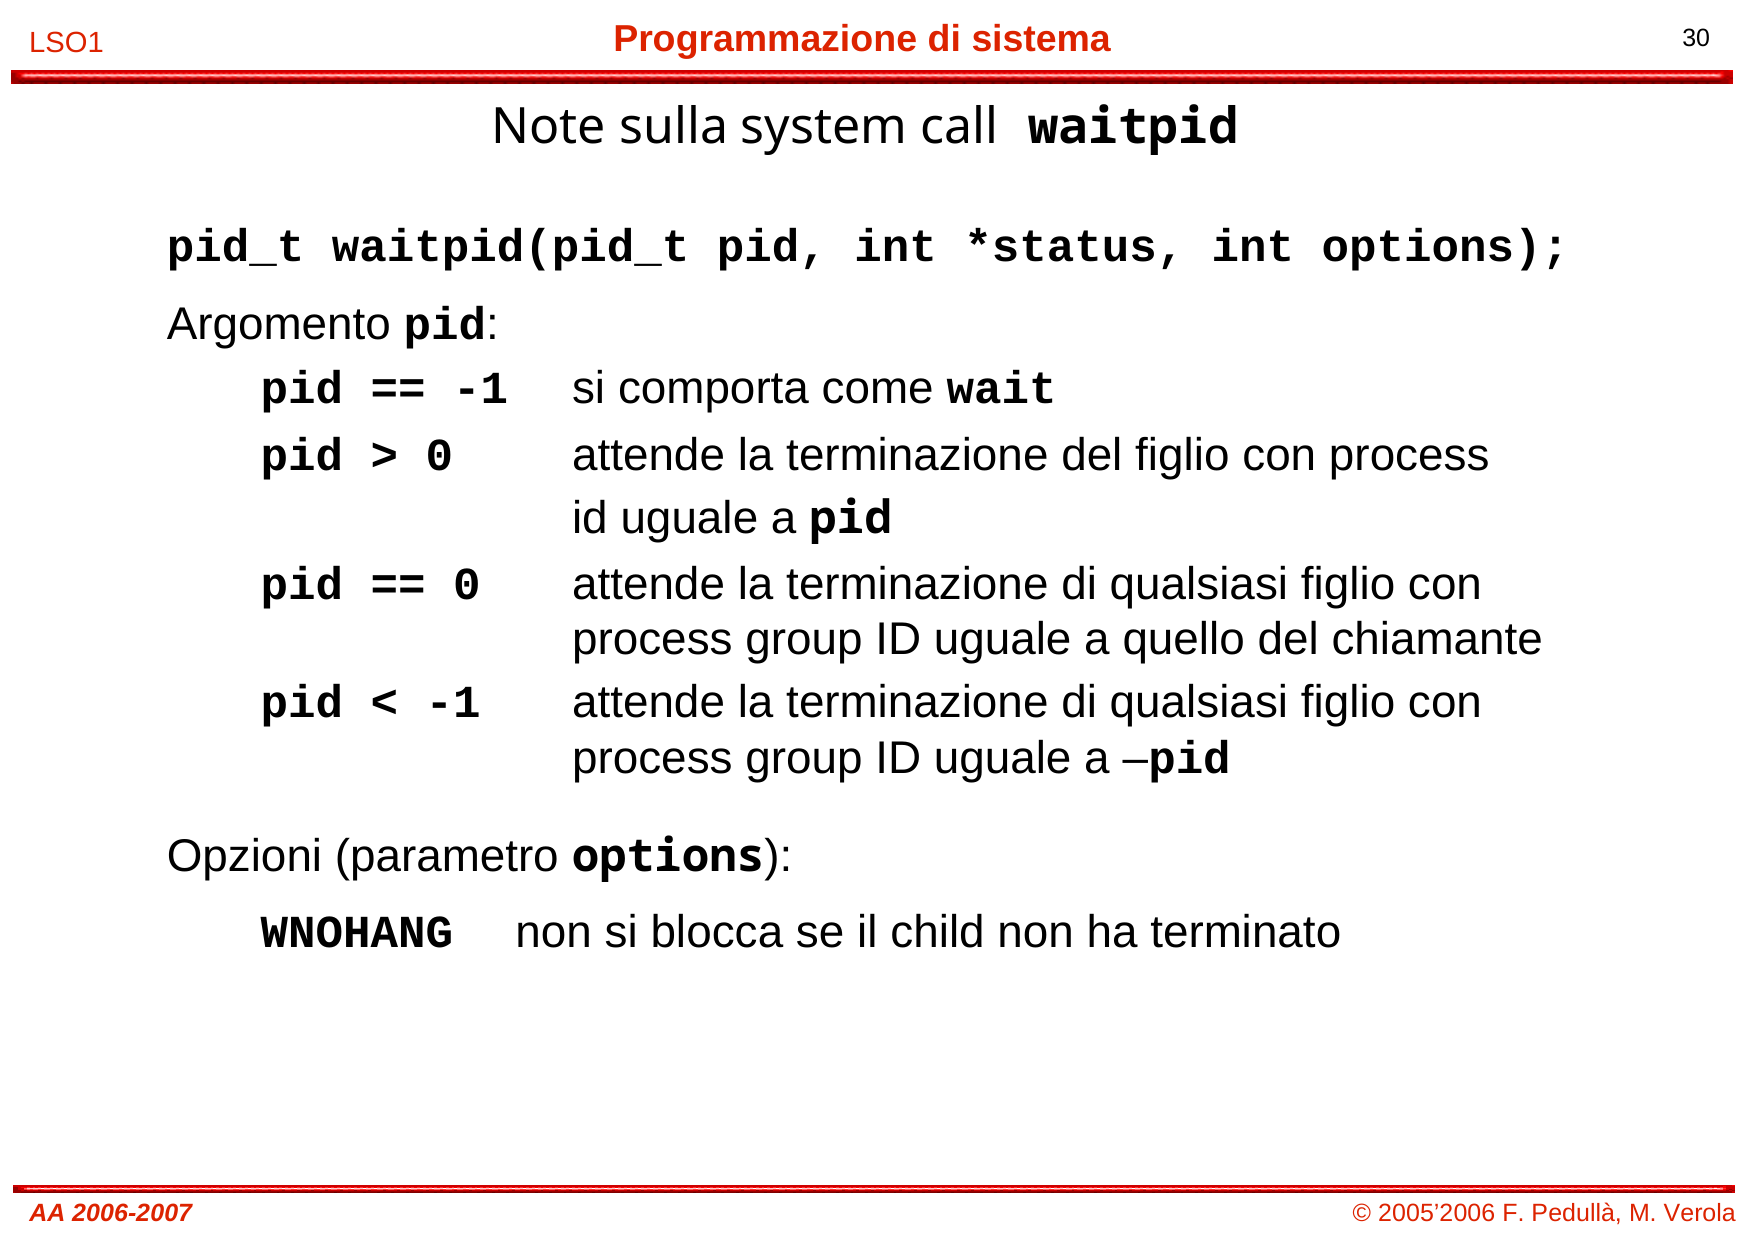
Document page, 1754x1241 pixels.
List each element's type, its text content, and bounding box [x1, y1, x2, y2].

picture [13, 1185, 1735, 1193]
list pid_t waitpid(pid_t pid, int *status, int options); Argomento pid: pid == -1 si comporta come wait pid > 0 attende la terminazione del figlio con process id uguale a pid pid == 0 attende la terminazione di qualsiasi figlio con process group ID uguale a quello del chiamante pid < -1 attende la terminazione di qualsiasi figlio con process group ID uguale a –pid Opzioni (parametro options): WNOHANG non si blocca se il child non ha terminato [58, 206, 1646, 1053]
title Note sulla system call waitpid [426, 78, 1305, 174]
picture [11, 70, 1733, 84]
